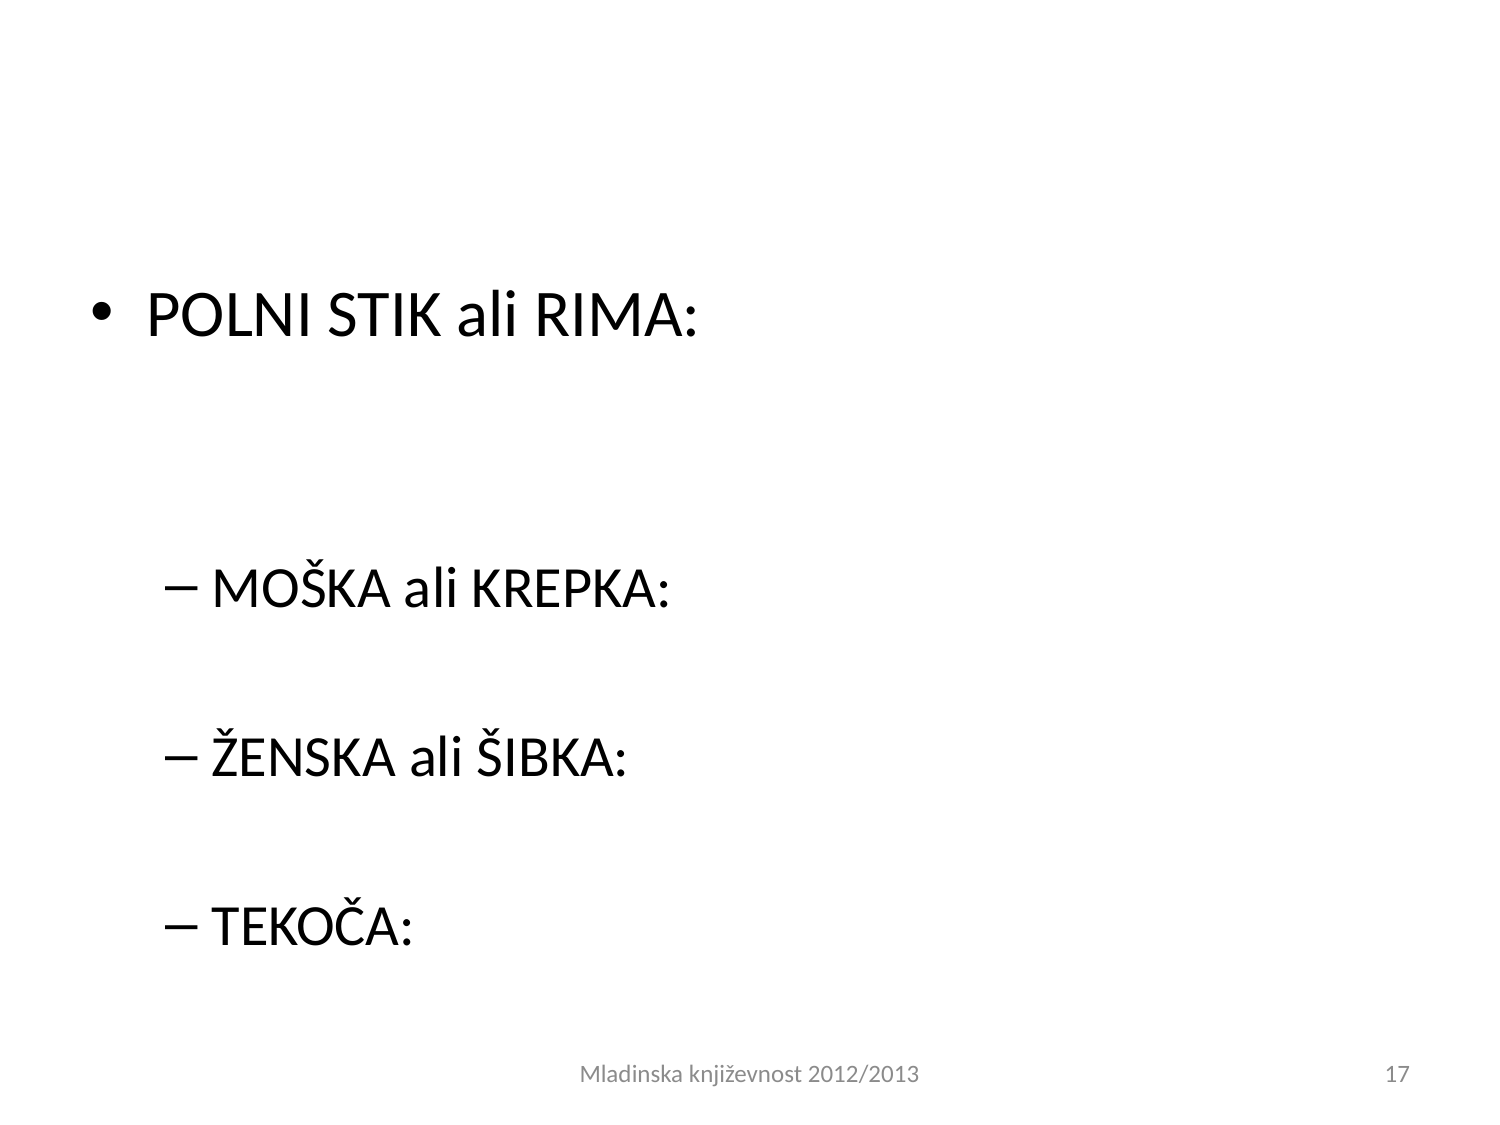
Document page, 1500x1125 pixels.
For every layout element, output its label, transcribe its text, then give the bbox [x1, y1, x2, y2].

slide_number <number> [1074, 1042, 1425, 1103]
footer Mladinska književnost 2012/2013 [512, 1042, 988, 1103]
list POLNI STIK ali RIMA: MOŠKA ali KREPKA: ŽENSKA ali ŠIBKA: TEKOČA: [75, 262, 1425, 1005]
